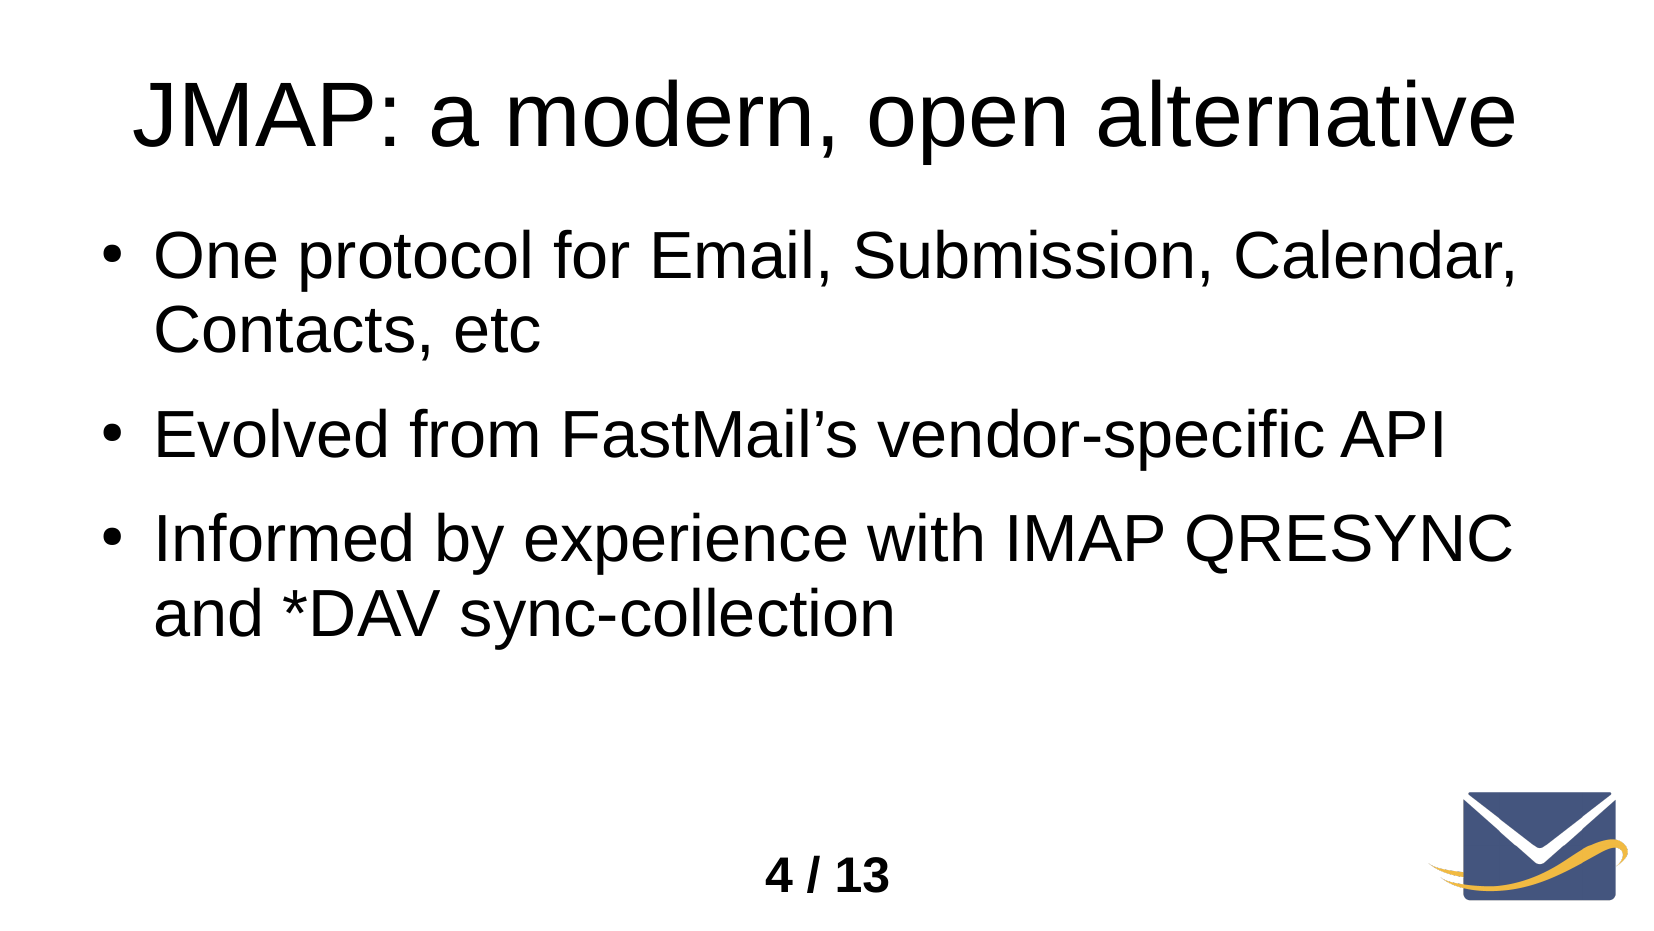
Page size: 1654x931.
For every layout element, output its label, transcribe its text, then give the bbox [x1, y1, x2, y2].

title JMAP: a modern, open alternative [82, 37, 1571, 193]
picture [1417, 746, 1654, 931]
list One protocol for Email, Submission, Calendar, Contacts, etc Evolved from FastMail’s vendor-specific API Informed by experience with IMAP QRESYNC and *DAV sync-collection [82, 217, 1571, 758]
